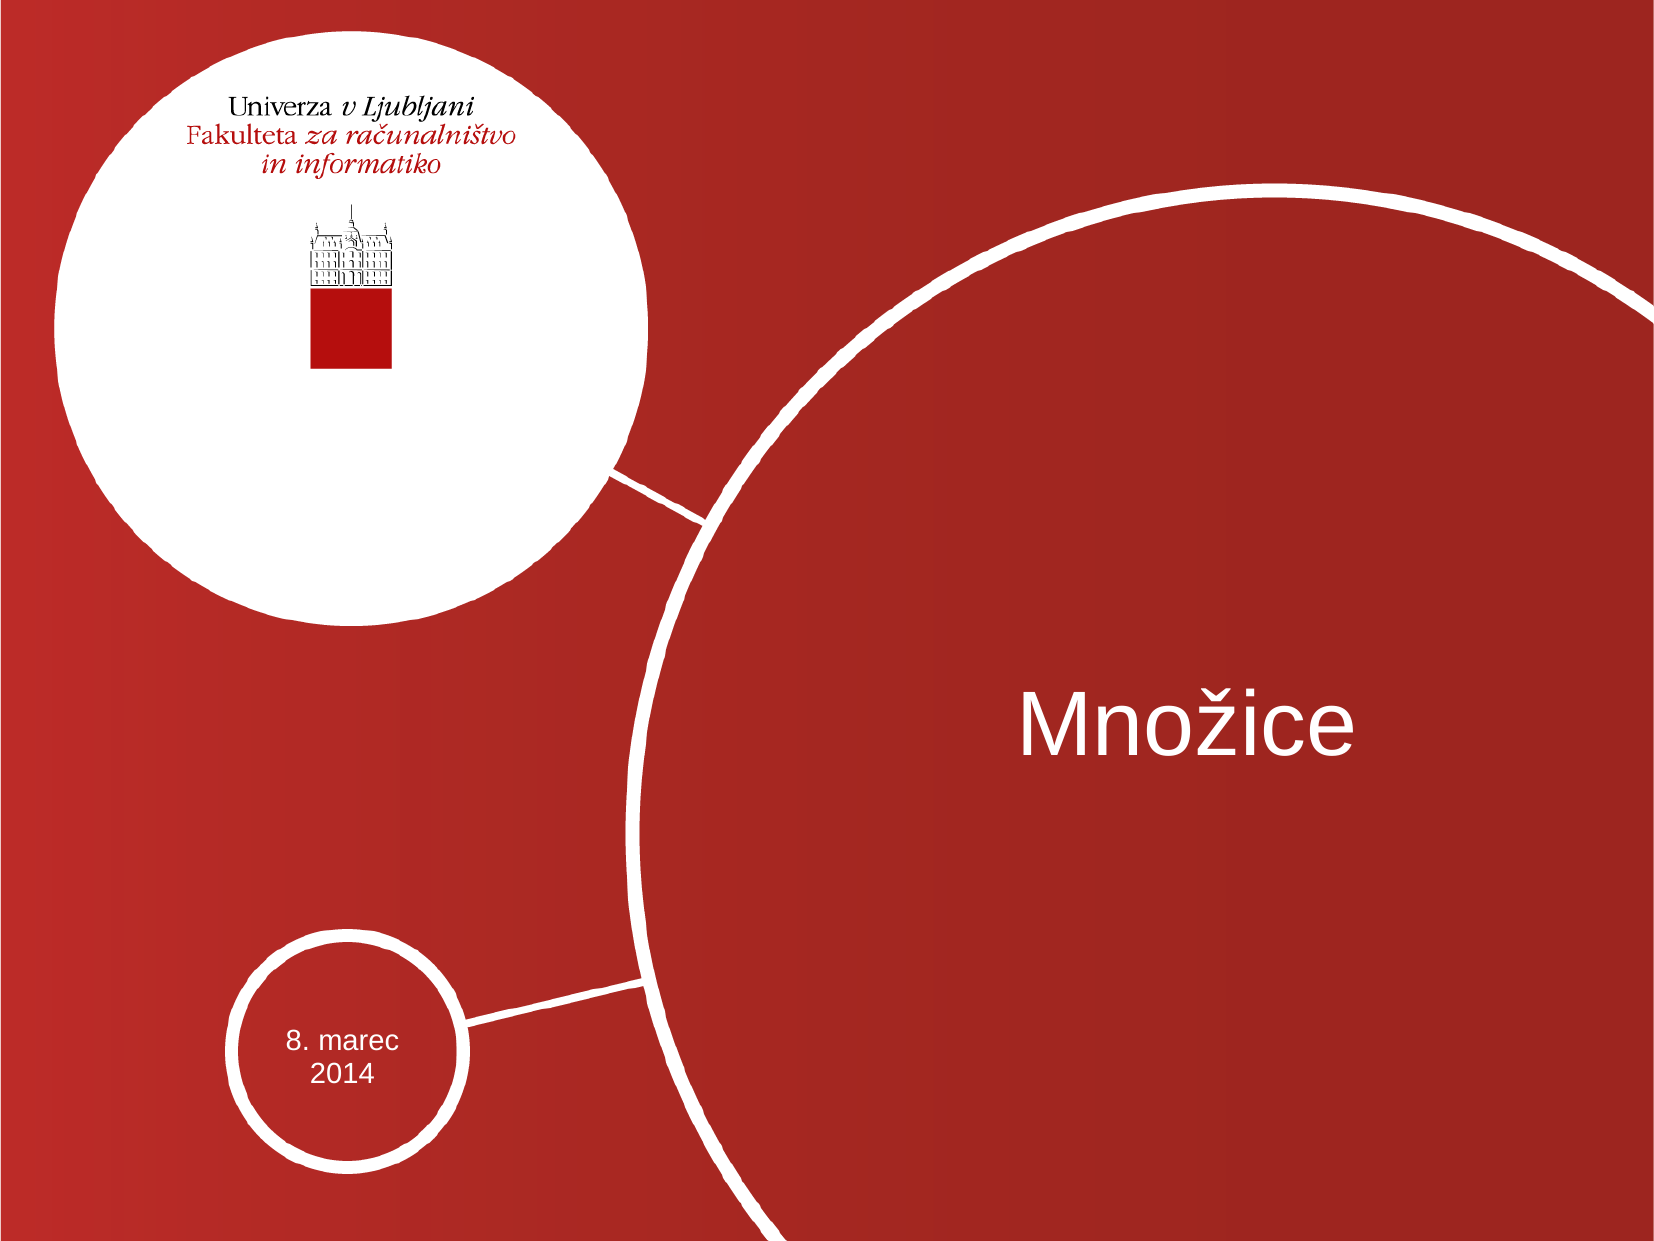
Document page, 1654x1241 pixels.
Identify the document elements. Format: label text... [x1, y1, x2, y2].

text_box 8. marec 2014 [242, 980, 443, 1134]
picture [0, 0, 1654, 1241]
subtitle Množice [803, 437, 1571, 1010]
